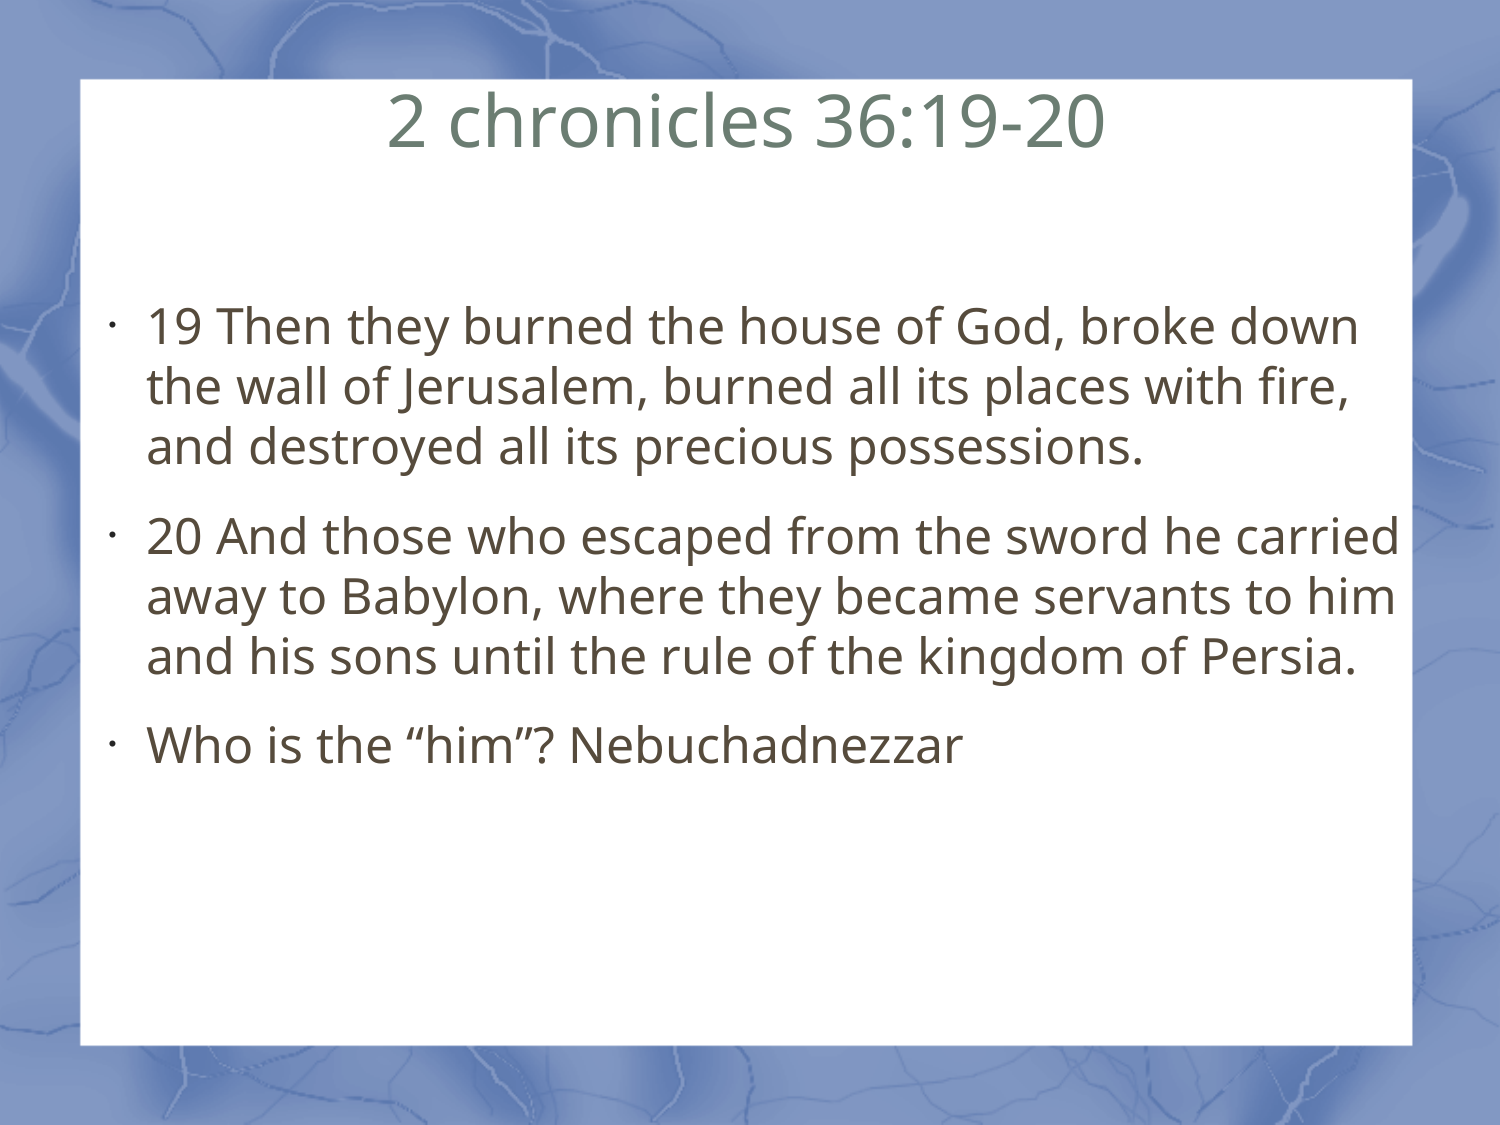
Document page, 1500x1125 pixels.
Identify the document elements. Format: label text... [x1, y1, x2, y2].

picture [0, 0, 1500, 1125]
title 2 chronicles 36:19-20 [69, 66, 1425, 238]
list 19 Then they burned the house of God, broke down the wall of Jerusalem, burned all its places with fire, and destroyed all its precious possessions. 20 And those who escaped from the sword he carried away to Babylon, where they became servants to him and his sons until the rule of the kingdom of Persia. Who is the “him”? Nebuchadnezzar [75, 287, 1425, 1005]
